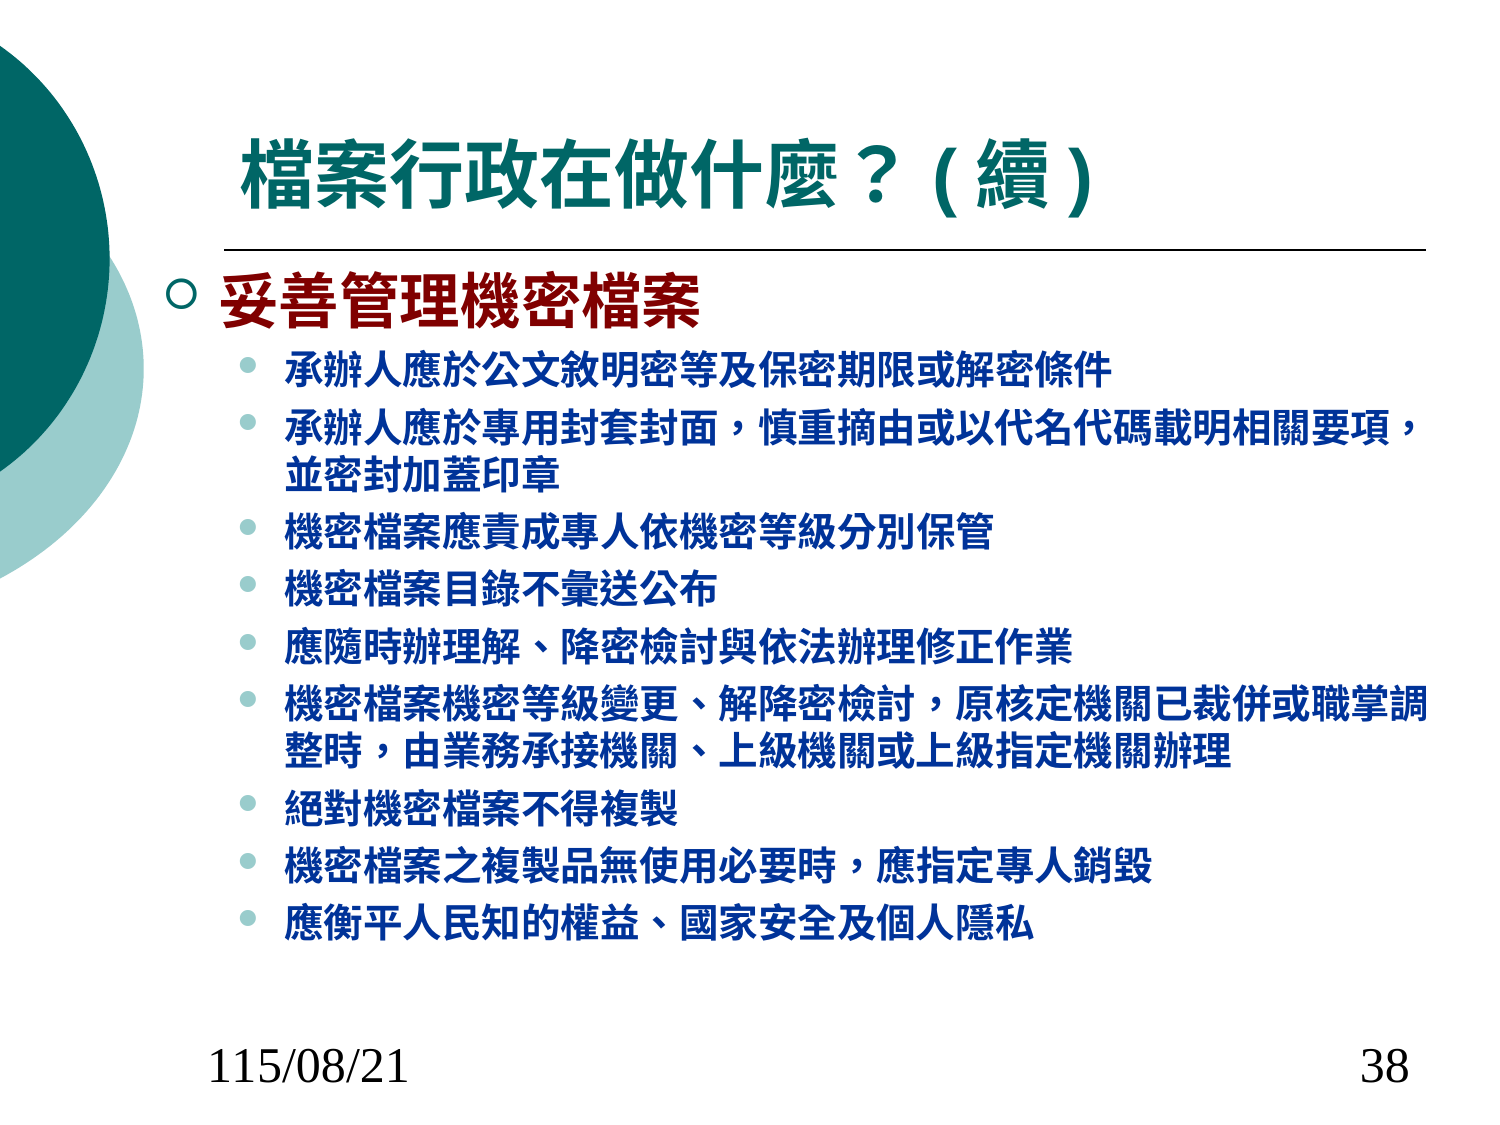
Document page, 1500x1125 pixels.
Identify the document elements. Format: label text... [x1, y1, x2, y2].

title 檔案行政在做什麼？(續) [225, 75, 1500, 225]
list 妥善管理機密檔案 承辦人應於公文敘明密等及保密期限或解密條件 承辦人應於專用封套封面，慎重摘由或以代名代碼載明相關要項，並密封加蓋印章 機密檔案應責成專人依機密等級分別保管 機密檔案目錄不彙送公布 應隨時辦理解、降密檢討與依法辦理修正作業 機密檔案機密等級變更、解降密檢討，原核定機關已裁併或職掌調整時，由業務承接機關、上級機關或上級指定機關辦理 絕對機密檔案不得複製 機密檔案之複製品無使用必要時，應指定專人銷毀 應衡平人民知的權益、國家安全及個人隱私 [147, 255, 1447, 1012]
